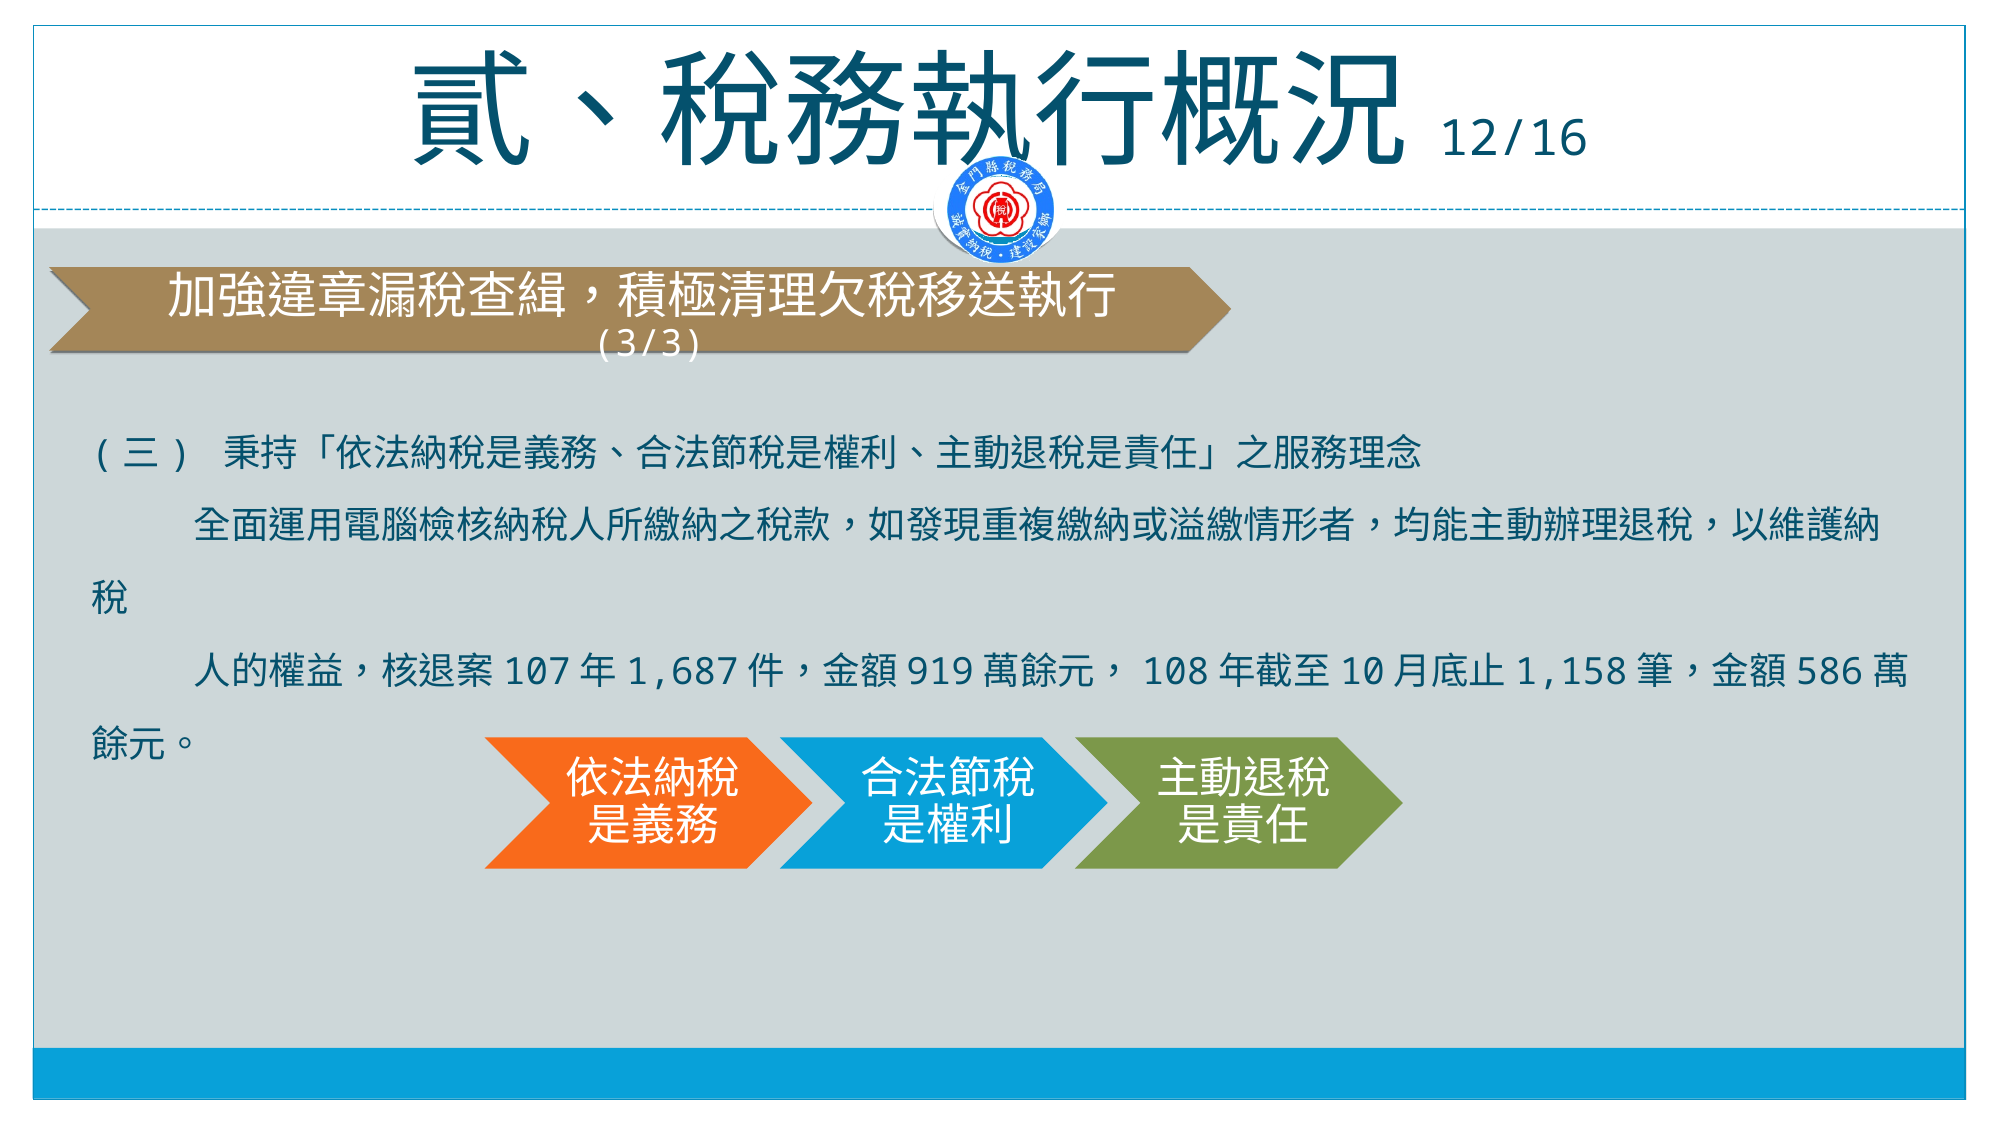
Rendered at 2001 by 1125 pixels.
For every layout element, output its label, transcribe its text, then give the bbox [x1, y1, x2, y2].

text_box [386, 276, 409, 281]
text_box [946, 278, 958, 284]
text_box 貳、稅務執行概況12/16 [0, 22, 2000, 188]
text_box 主動退稅是責任 [1074, 737, 1403, 869]
text_box [791, 277, 798, 283]
text_box 依法納稅是義務 [484, 737, 813, 869]
text_box 加強違章漏稅查緝，積極清理欠稅移送執行(3/3) [109, 284, 1183, 351]
text_box [49, 267, 1232, 351]
text_box 貳、稅務執行概況12/16 [976, 83, 1011, 156]
picture [947, 156, 1054, 263]
text_box (三) 秉持「依法納稅是義務、合法節稅是權利、主動退稅是責任」之服務理念 全面運用電腦檢核納稅人所繳納之稅款，如發現重複繳納或溢繳情形者，均能主動辦理退稅，以維護納稅 人的權益，核退案107年1,687件，金額919萬餘元，108年截至10月底止1,158筆，金額586萬餘元。 [76, 393, 1933, 773]
text_box [802, 277, 809, 283]
text_box [334, 278, 350, 283]
text_box [545, 276, 558, 281]
text_box 合法節稅是權利 [779, 737, 1108, 869]
